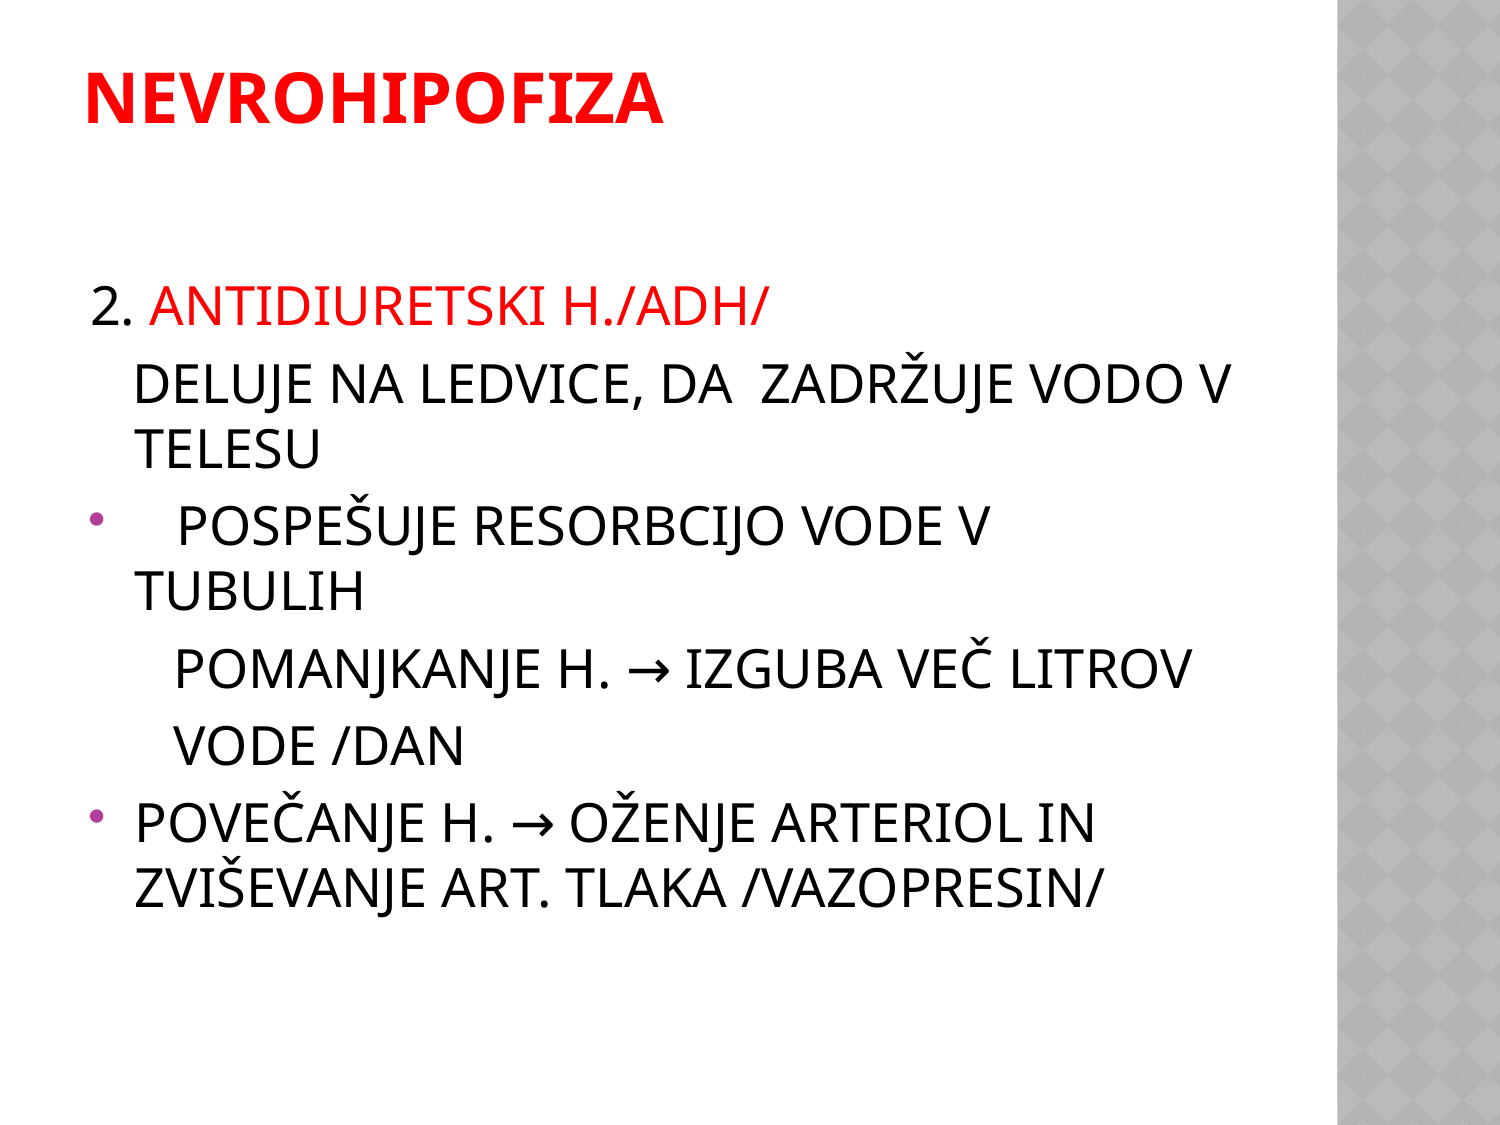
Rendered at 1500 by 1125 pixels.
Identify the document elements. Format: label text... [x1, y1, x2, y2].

title NEVROHIPOFIZA [75, 52, 1263, 223]
list 2. ANTIDIURETSKI H./ADH/ DELUJE NA LEDVICE, DA ZADRŽUJE VODO V TELESU POSPEŠUJE RESORBCIJO VODE V TUBULIH POMANJKANJE H. → IZGUBA VEČ LITROV VODE /DAN POVEČANJE H. → OŽENJE ARTERIOL IN ZVIŠEVANJE ART. TLAKA /VAZOPRESIN/ [75, 264, 1263, 1060]
